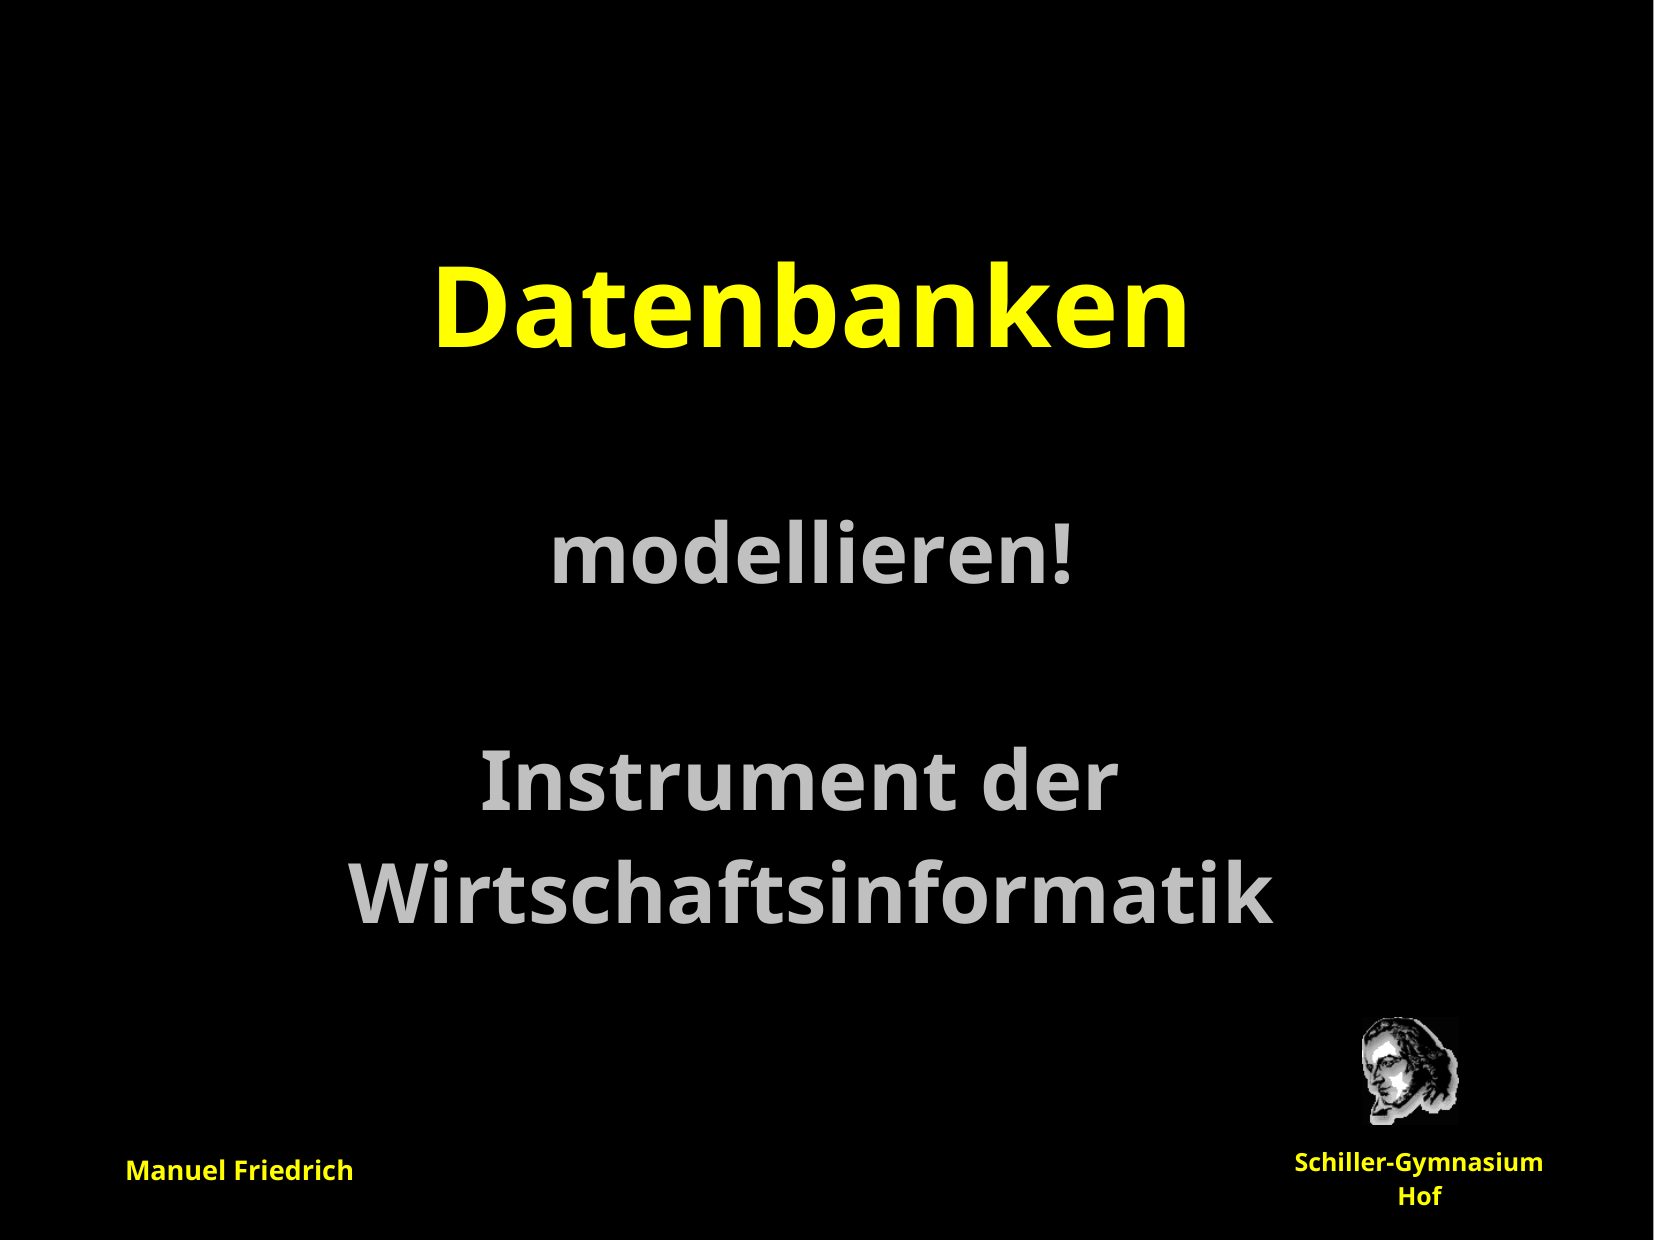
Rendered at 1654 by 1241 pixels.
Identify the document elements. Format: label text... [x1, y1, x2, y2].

text_box Datenbanken modellieren! Instrument der Wirtschaftsinformatik [348, 227, 1404, 863]
text_box Manuel Friedrich [124, 1151, 357, 1185]
picture [1362, 1017, 1459, 1125]
text_box Schiller-Gymnasium Hof [1294, 1145, 1549, 1206]
